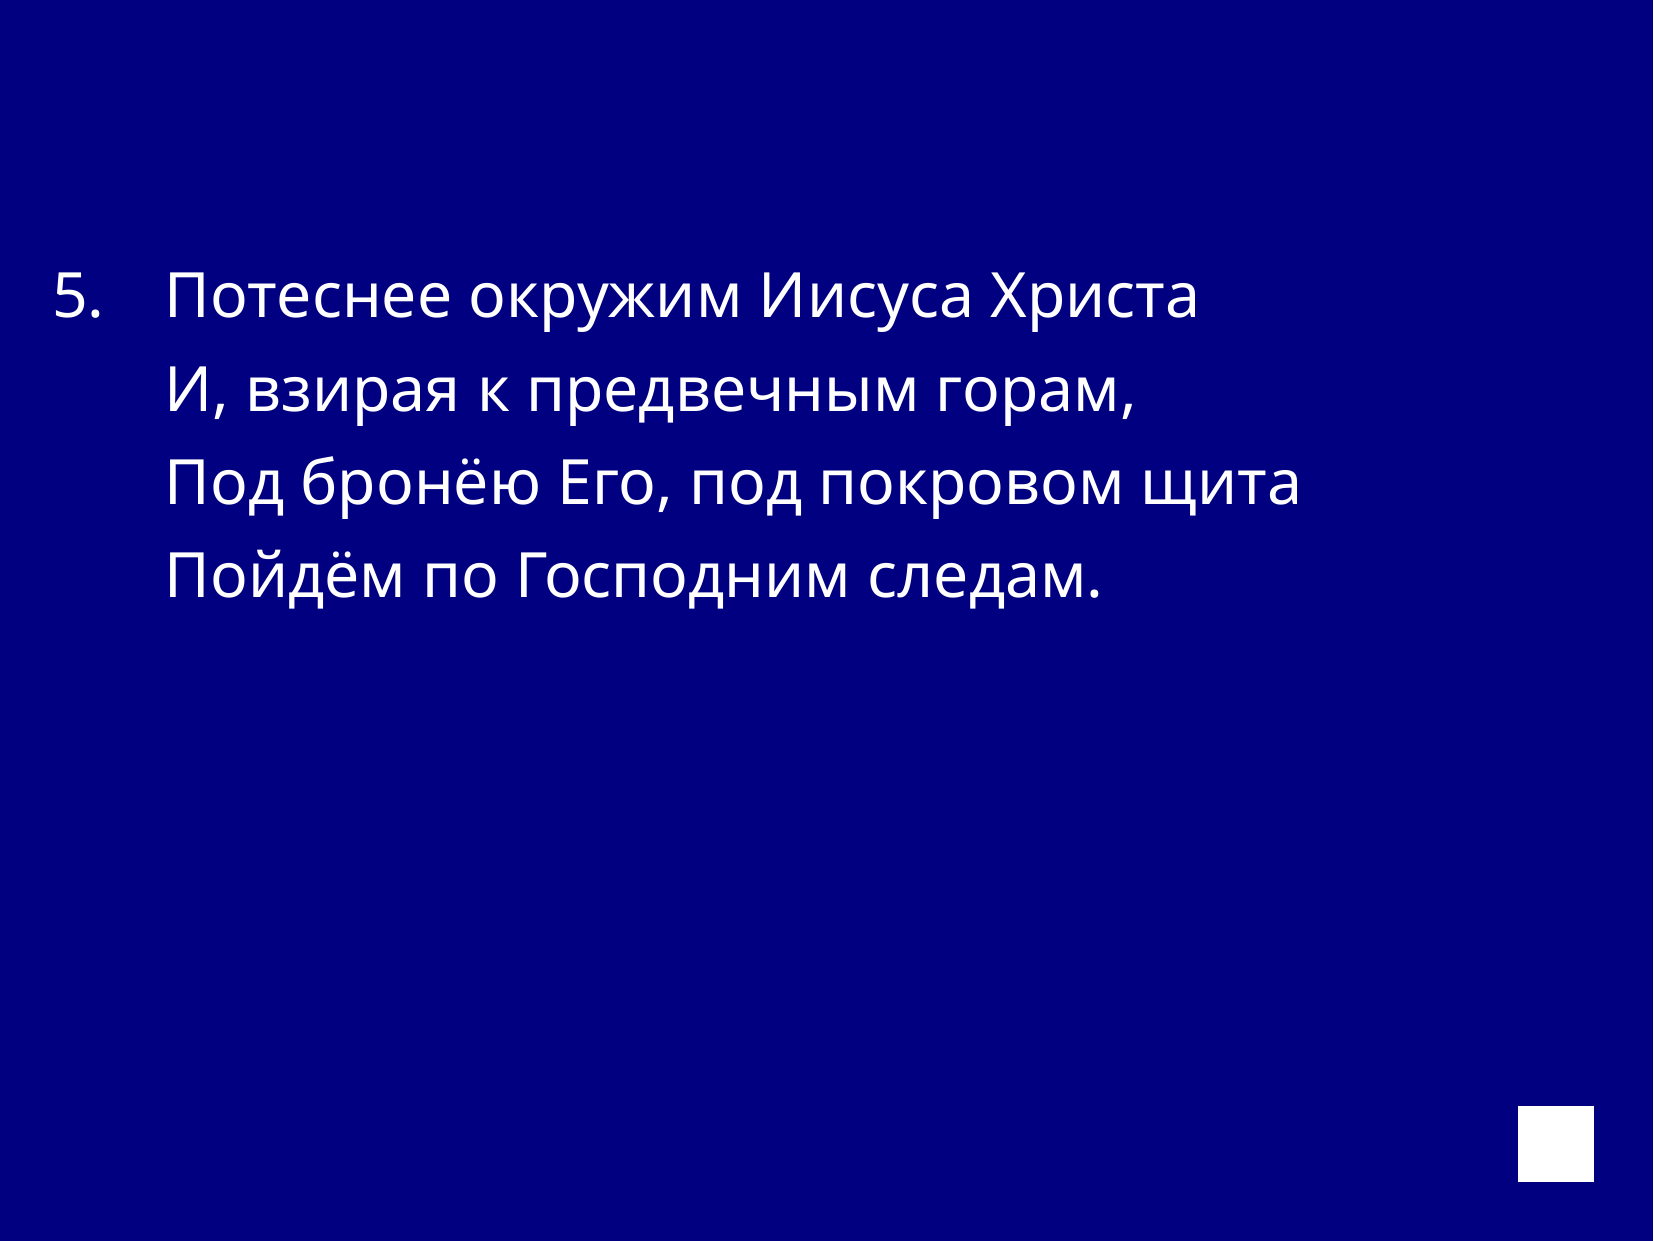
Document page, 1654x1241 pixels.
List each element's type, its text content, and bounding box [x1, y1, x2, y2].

text_box 5. Потеснее окружим Иисуса Христа И, взирая к предвечным горам, Под бронёю Его, под покровом щита Пойдём по Господним следам. [37, 150, 1651, 1163]
text_box [1518, 1163, 1594, 1182]
